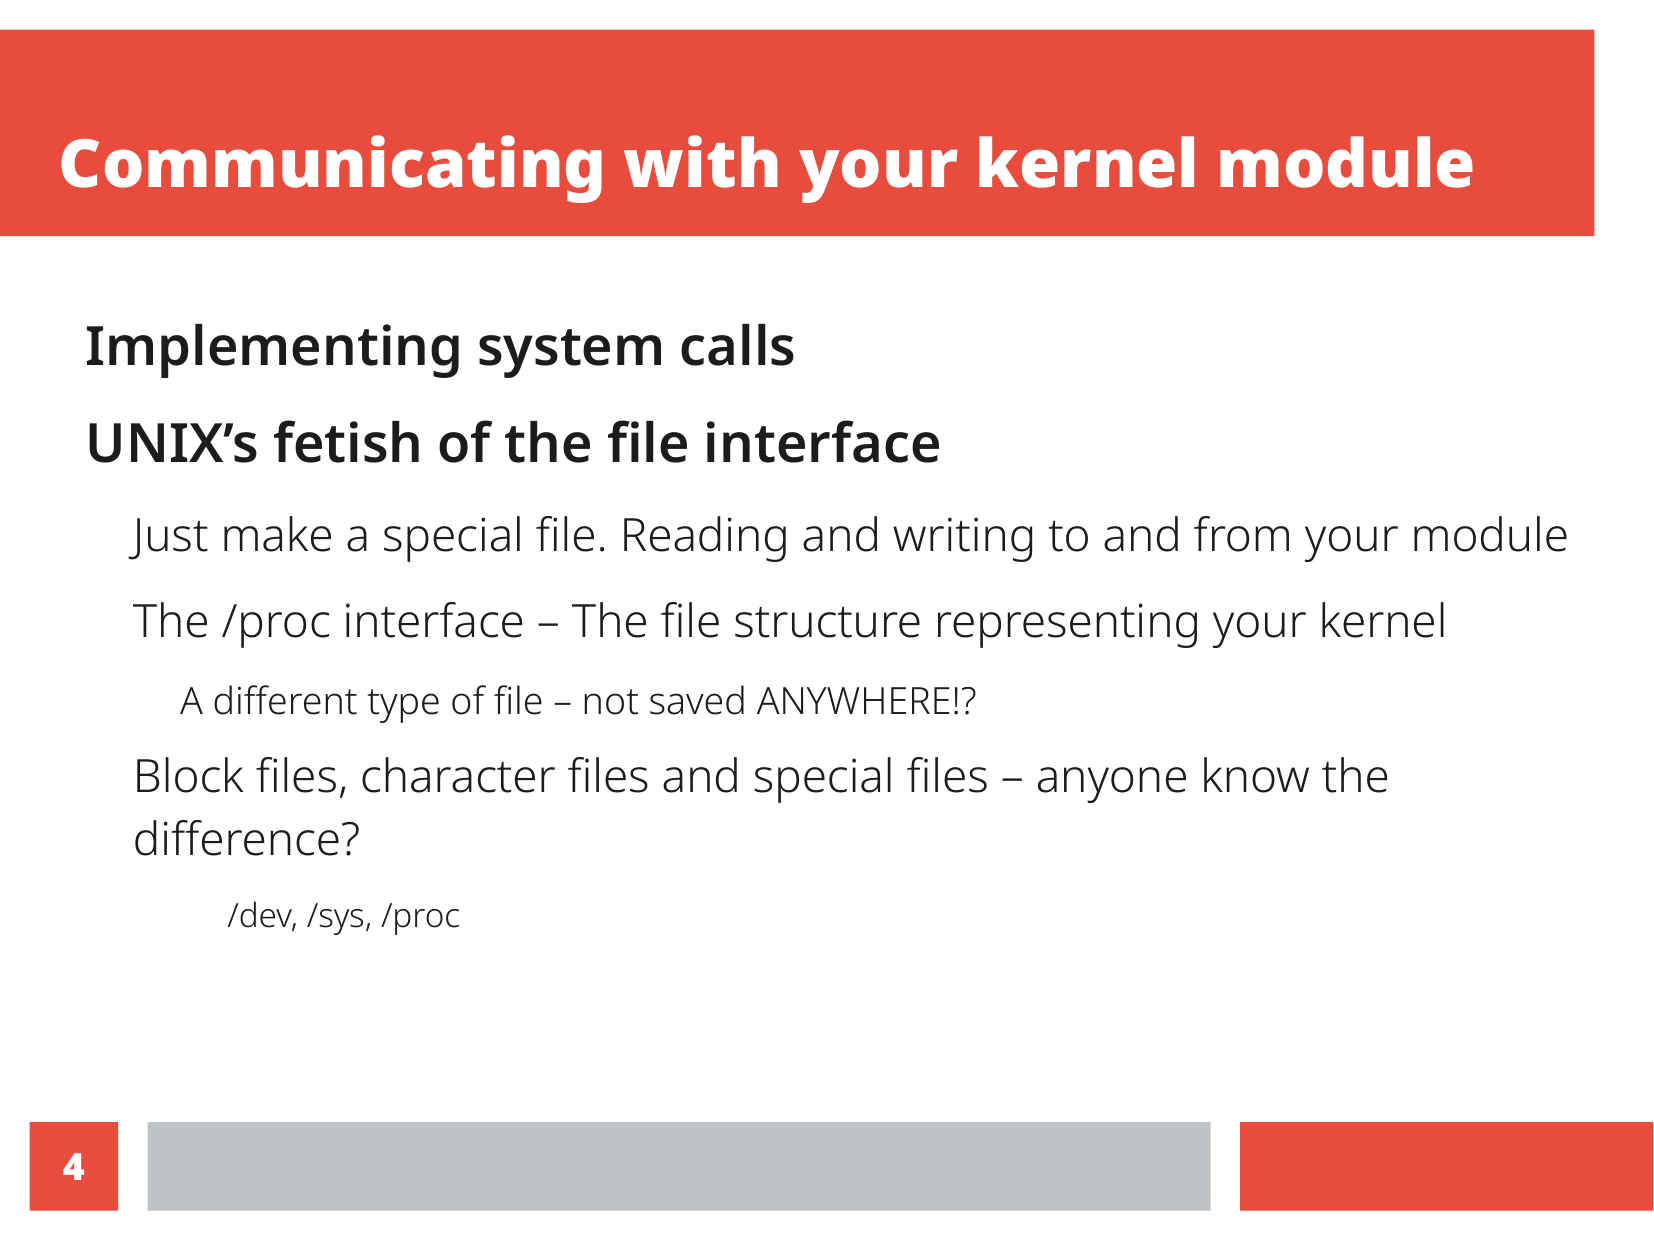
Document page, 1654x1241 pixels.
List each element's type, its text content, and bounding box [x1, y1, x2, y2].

list Implementing system calls UNIX’s fetish of the file interface Just make a special file. Reading and writing to and from your module The /proc interface – The file structure representing your kernel A different type of file – not saved ANYWHERE!? Block files, character files and special files – anyone know the difference? /dev, /sys, /proc [85, 307, 1592, 1075]
title Communicating with your kernel module [59, 59, 1595, 207]
